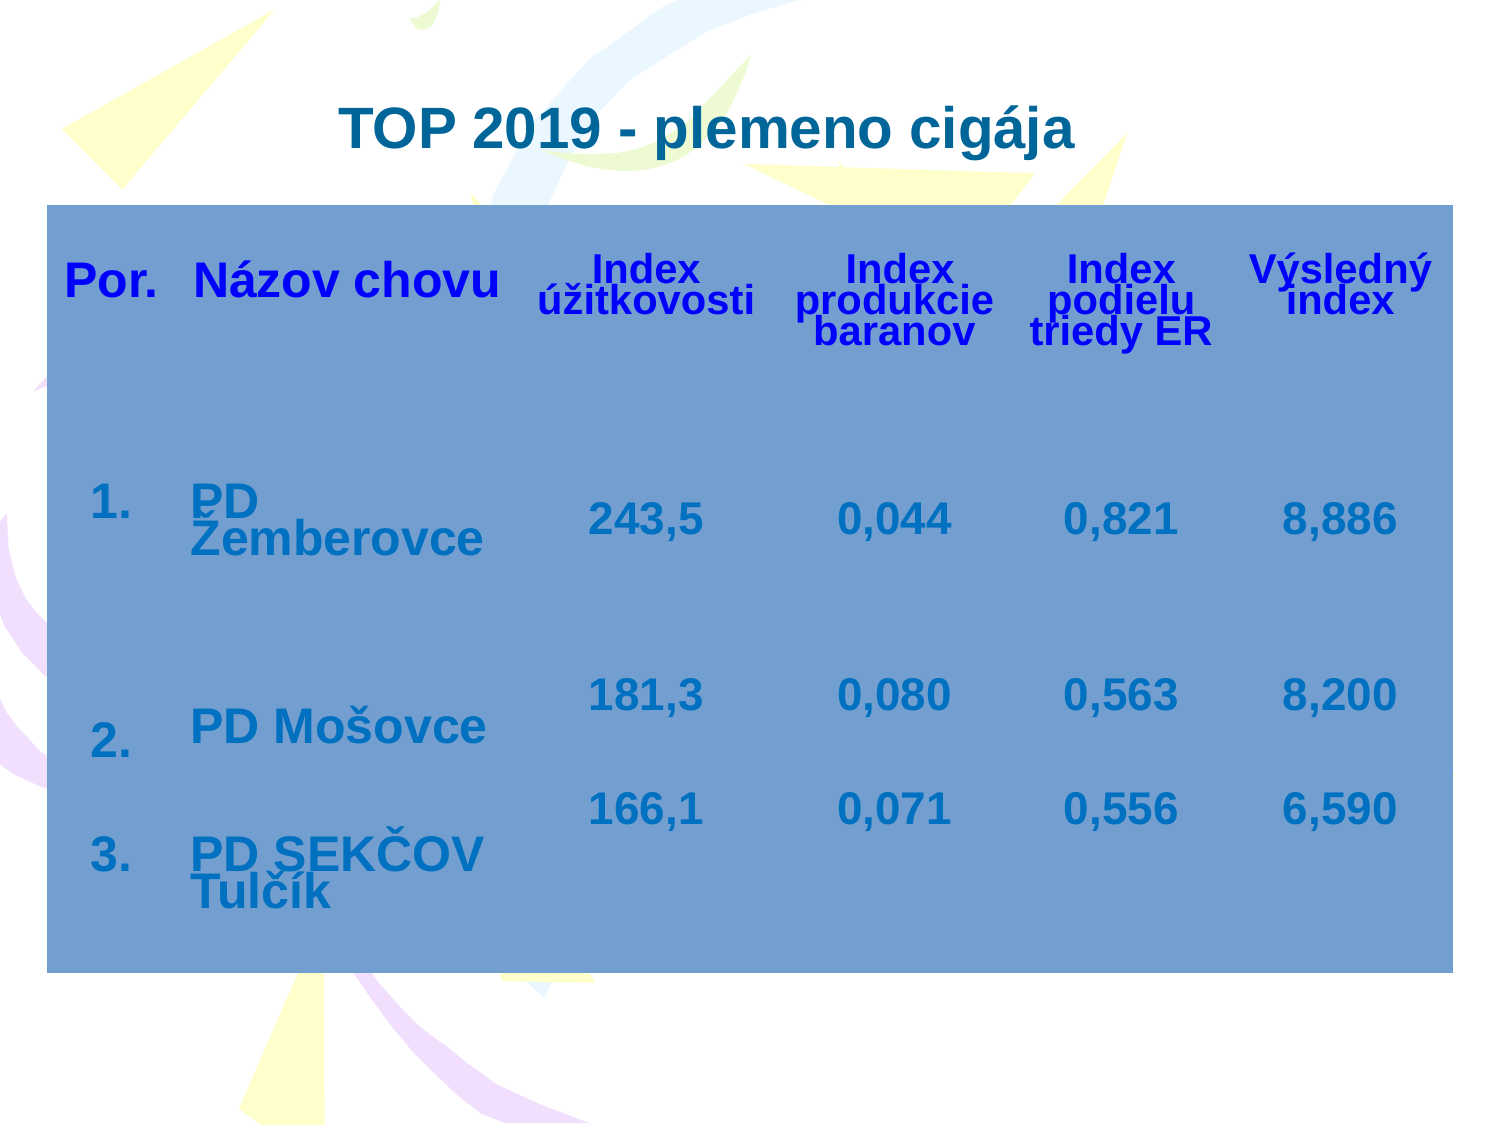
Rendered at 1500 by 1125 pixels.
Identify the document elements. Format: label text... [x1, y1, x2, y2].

table_cell 243,5 [519, 390, 774, 665]
table_header Výsledný index [1228, 205, 1453, 390]
table_cell 0,556 [1015, 779, 1228, 973]
table_header Index úžitkovosti [519, 205, 774, 390]
table_header Por. [47, 205, 176, 390]
table_cell 0,563 [1015, 665, 1228, 779]
text_box TOP 2019 - plemeno cigája [210, 82, 1204, 168]
table_cell 166,1 [519, 779, 774, 973]
table_cell PD Mošovce [176, 665, 519, 779]
table_cell 2. [47, 665, 176, 779]
table_cell 0,071 [774, 779, 1015, 973]
table_cell 1. [47, 390, 176, 665]
table_cell 8,200 [1228, 665, 1453, 779]
table_cell 0,821 [1015, 390, 1228, 665]
table_cell 0,044 [774, 390, 1015, 665]
table_header Názov chovu [176, 205, 519, 390]
table_cell PD SEKČOV Tulčík [176, 779, 519, 973]
table_cell 0,080 [774, 665, 1015, 779]
table_cell 6,590 [1228, 779, 1453, 973]
table_cell PD Žemberovce [176, 390, 519, 665]
table_header Index podielu triedy ER [1015, 205, 1228, 390]
table_header Index produkcie baranov [774, 205, 1015, 390]
table_cell 8,886 [1228, 390, 1453, 665]
table_cell 181,3 [519, 665, 774, 779]
table_cell 3. [47, 779, 176, 973]
